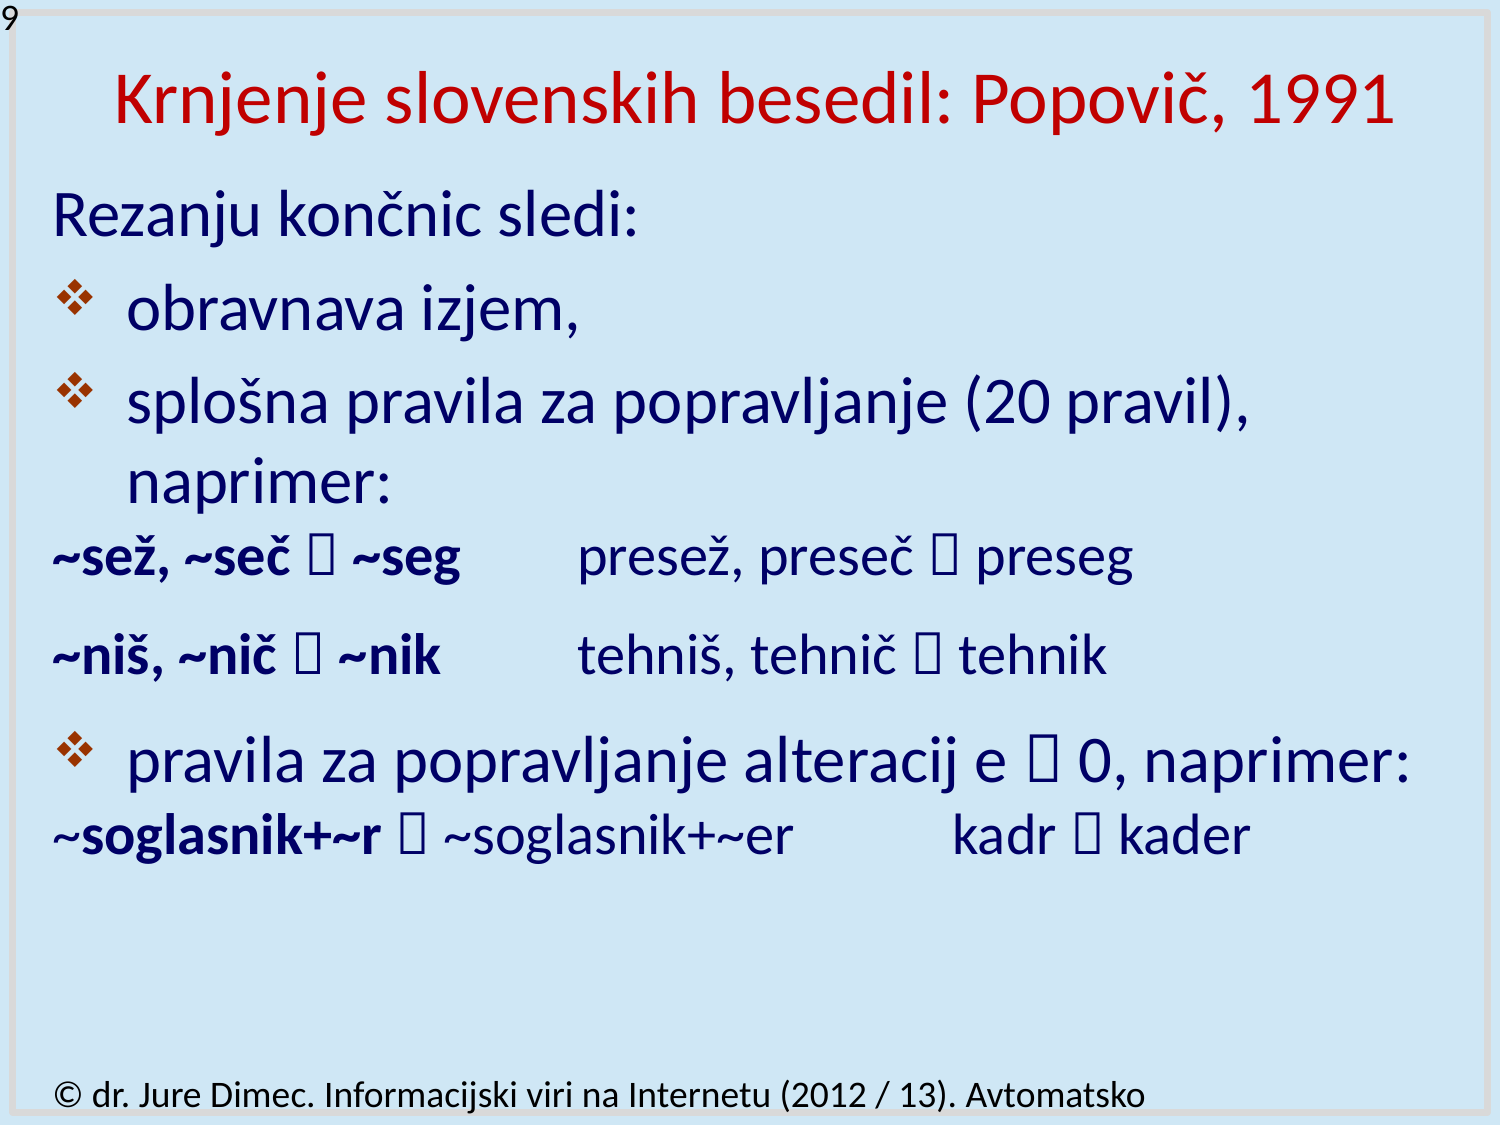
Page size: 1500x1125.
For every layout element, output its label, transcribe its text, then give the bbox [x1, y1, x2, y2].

list Rezanju končnic sledi: obravnava izjem, splošna pravila za popravljanje (20 pravil), naprimer: ~sež, ~seč  ~seg presež, preseč  preseg ~niš, ~nič  ~nik tehniš, tehnič  tehnik pravila za popravljanje alteracij e  0, naprimer: ~soglasnik+~r  ~soglasnik+~er kadr  kader [37, 162, 1475, 1050]
title Krnjenje slovenskih besedil: Popovič, 1991 [37, 37, 1475, 150]
footer © dr. Jure Dimec. Informacijski viri na Internetu (2012 / 13). Avtomatsko indeksiranje 2. [37, 1062, 1288, 1103]
